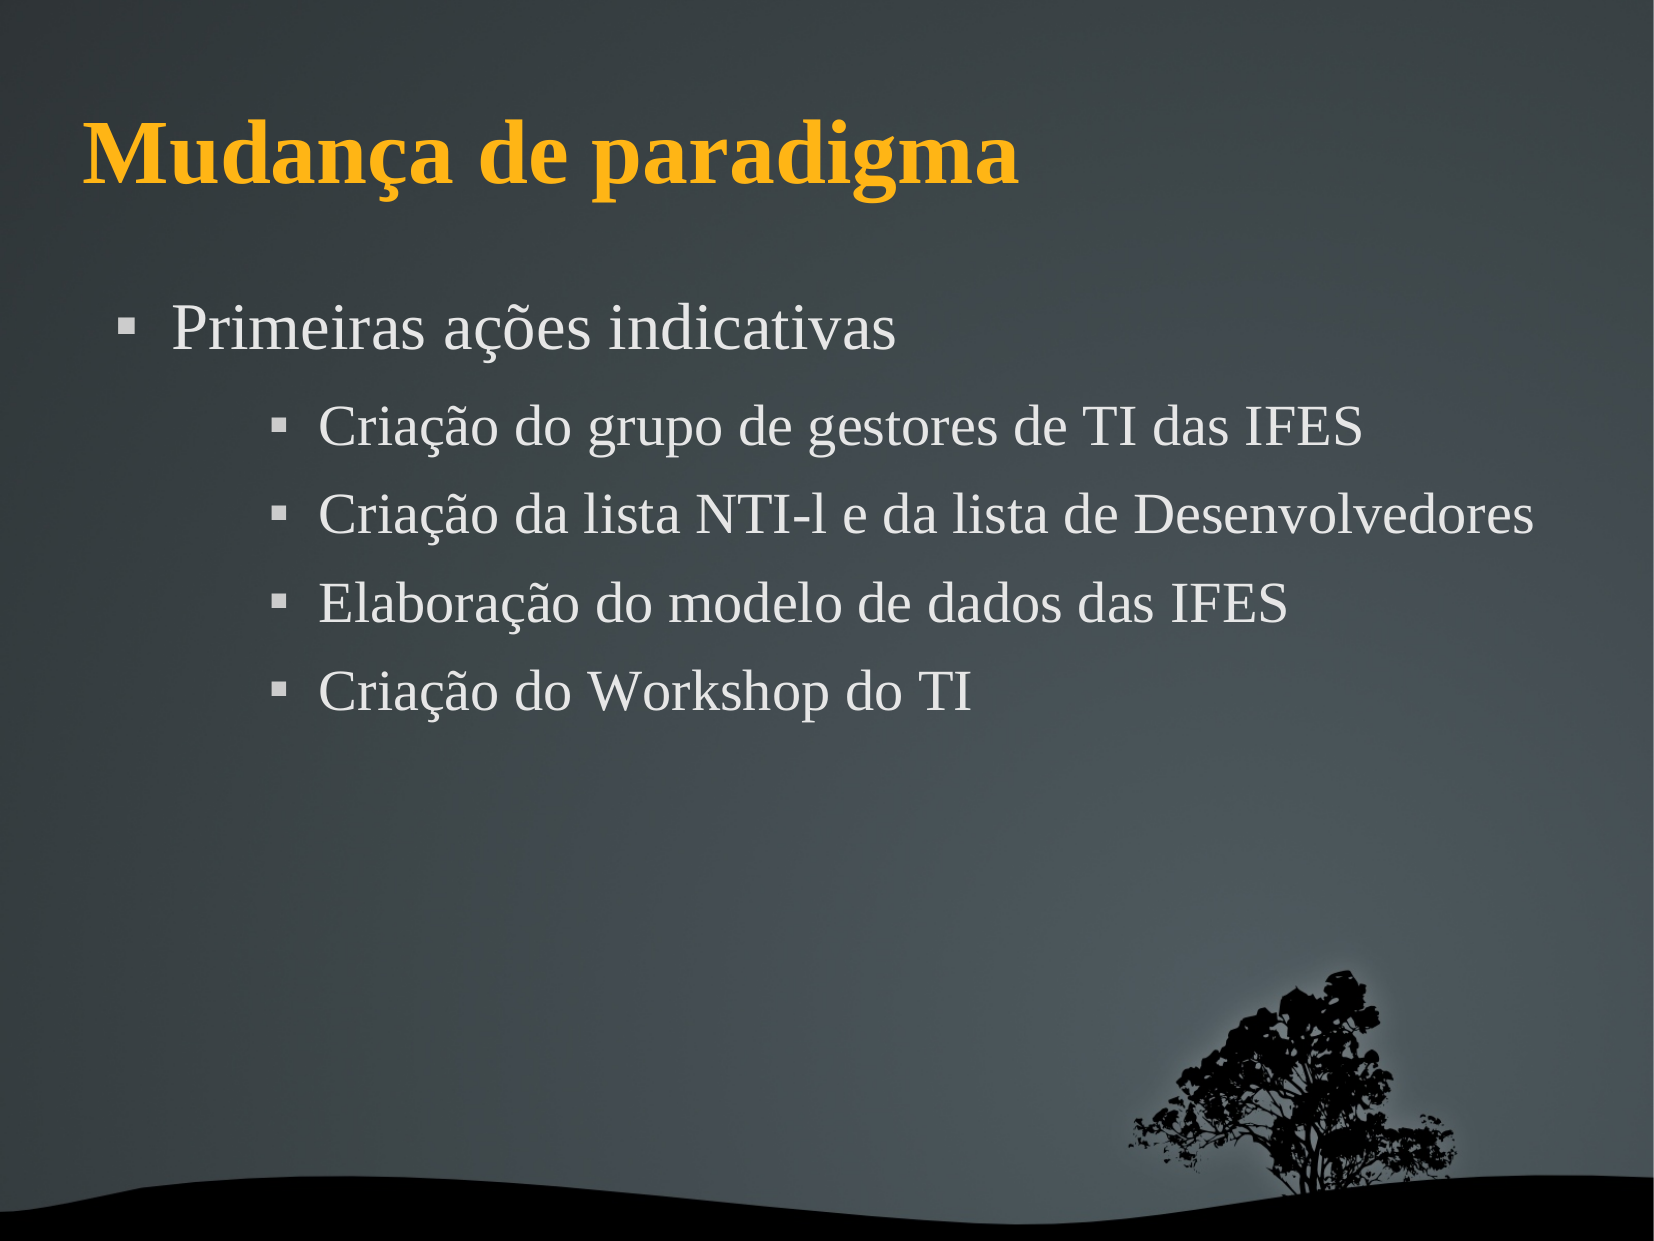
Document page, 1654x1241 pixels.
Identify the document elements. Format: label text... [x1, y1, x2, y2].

list Primeiras ações indicativas Criação do grupo de gestores de TI das IFES Criação da lista NTI-l e da lista de Desenvolvedores Elaboração do modelo de dados das IFES Criação do Workshop do TI [82, 290, 1571, 1109]
title Mudança de paradigma [82, 49, 1571, 257]
picture [0, 0, 1654, 1241]
